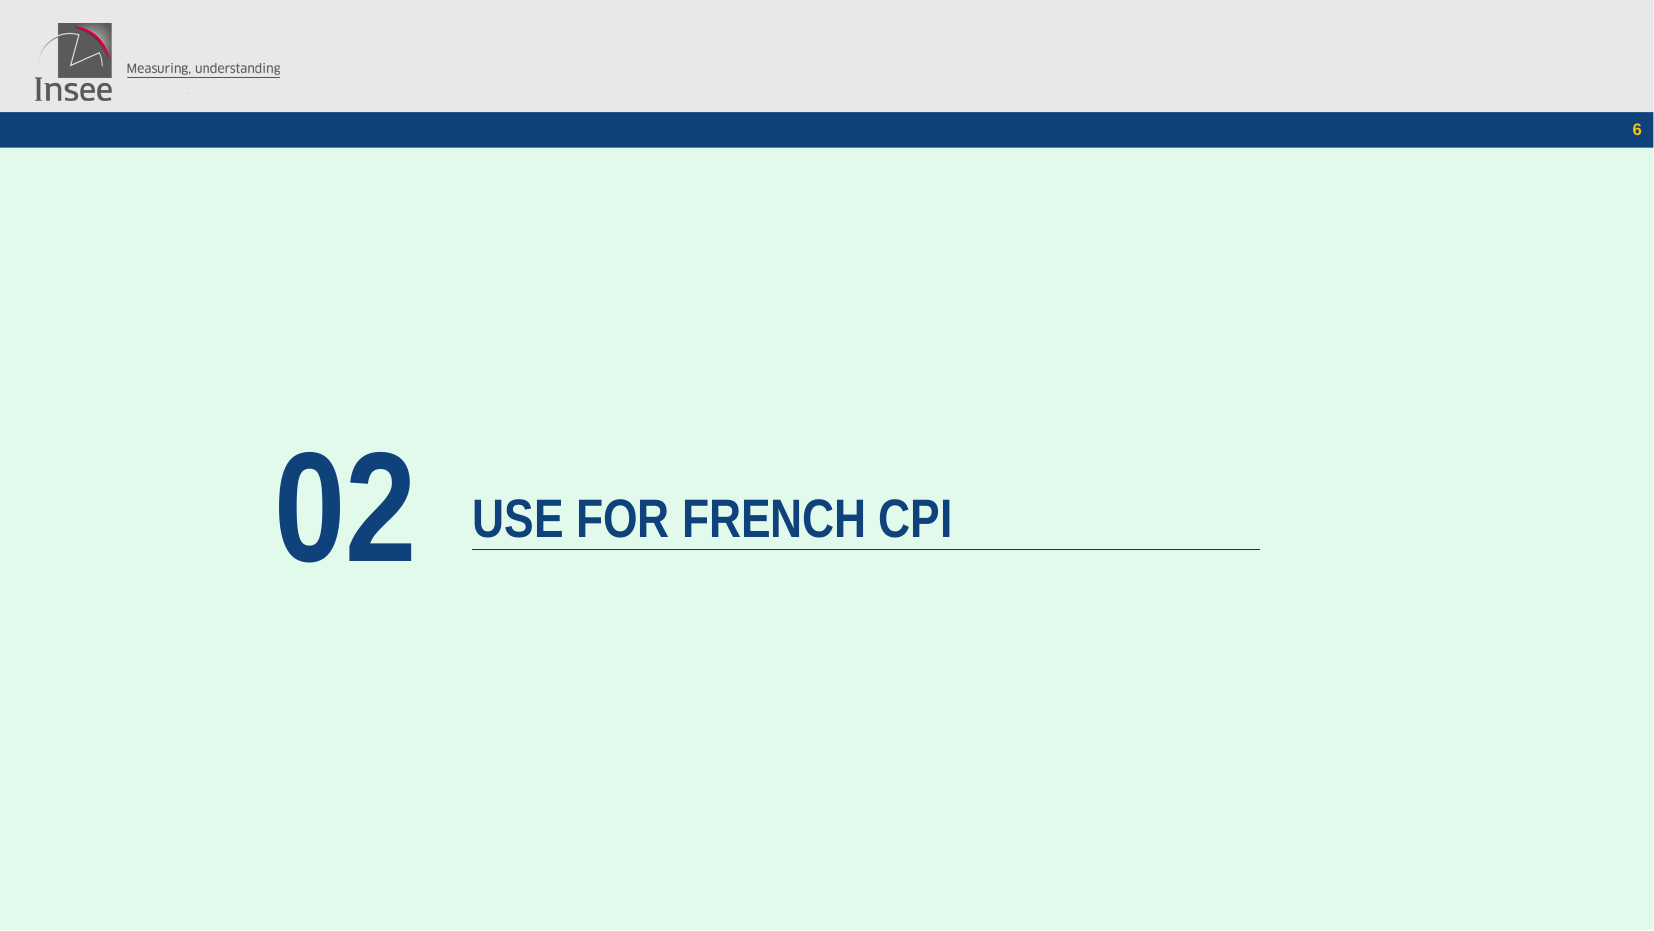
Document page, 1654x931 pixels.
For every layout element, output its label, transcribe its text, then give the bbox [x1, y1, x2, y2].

title USE for french cpi [472, 401, 1359, 550]
text_box 02 [230, 389, 461, 621]
picture [35, 23, 280, 101]
